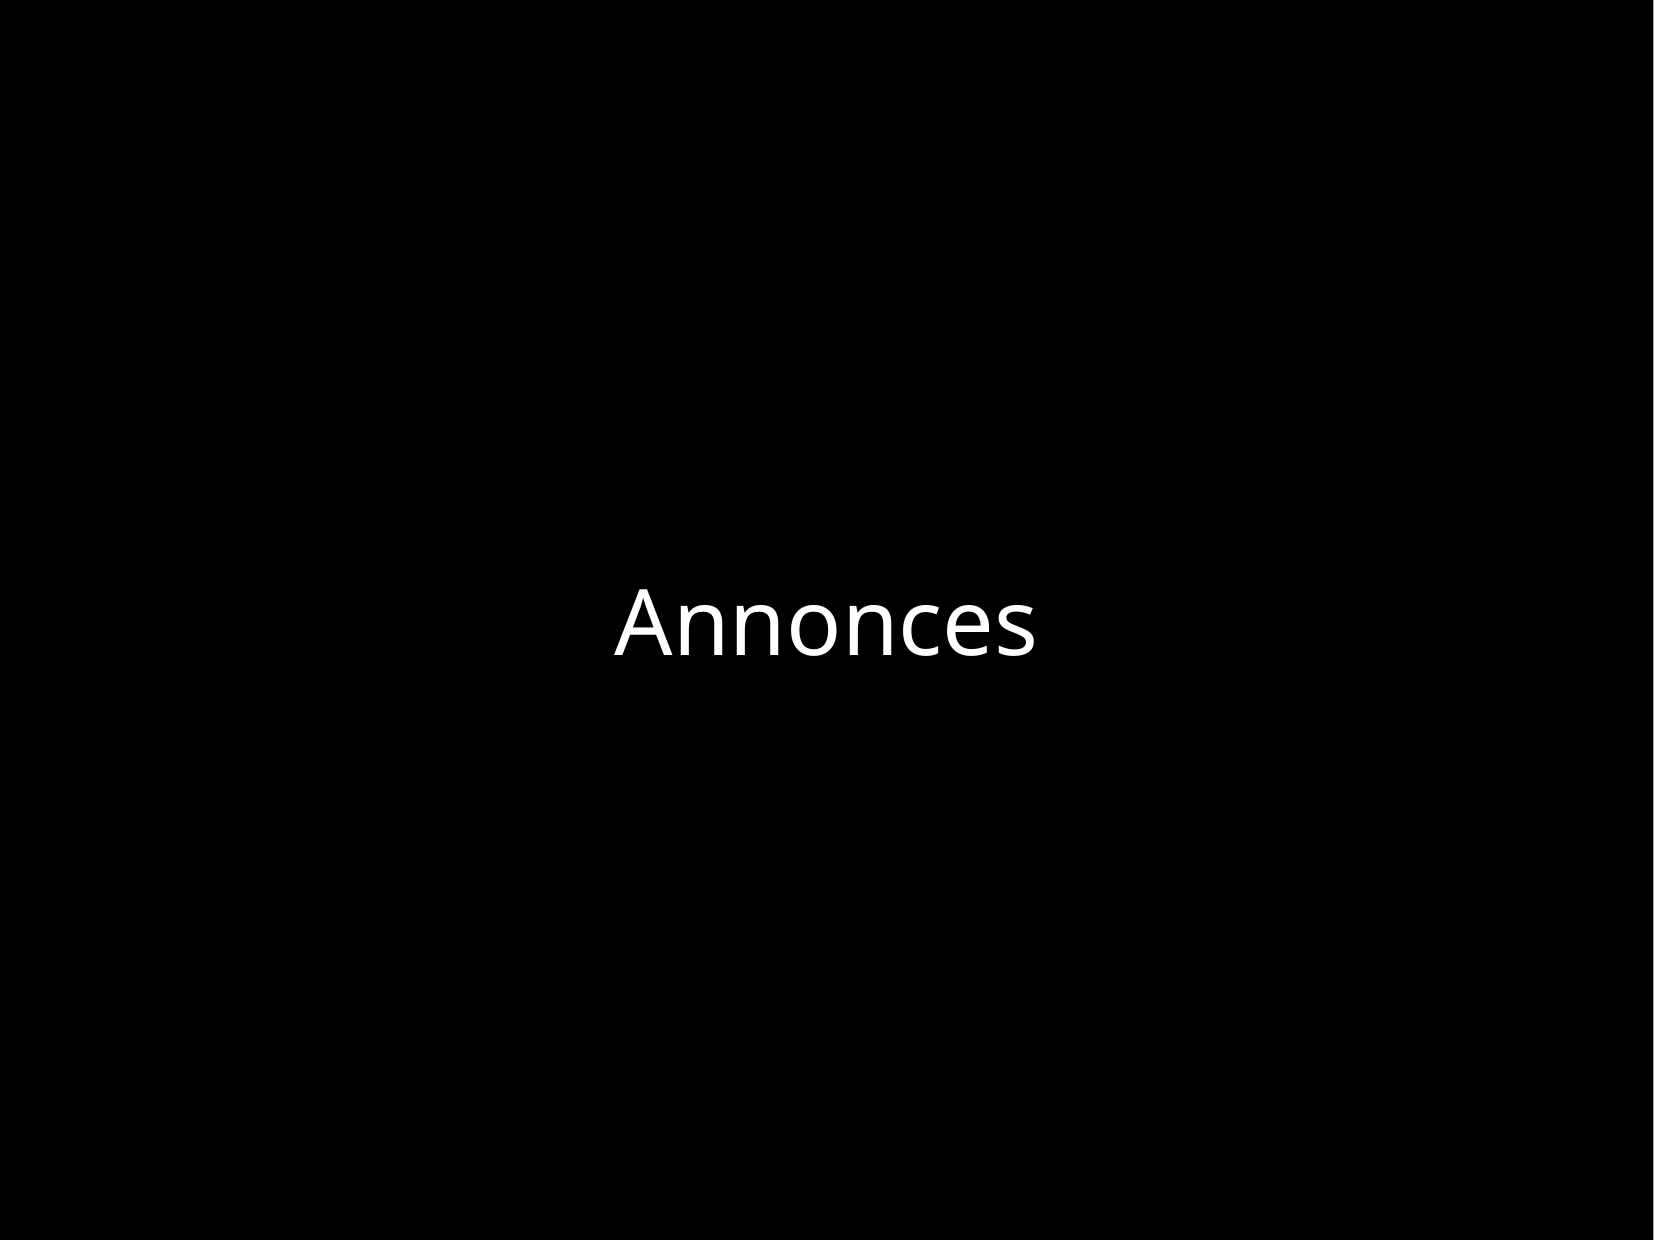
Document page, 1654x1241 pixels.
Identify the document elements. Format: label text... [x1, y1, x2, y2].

subtitle Annonces [82, 59, 1571, 1182]
